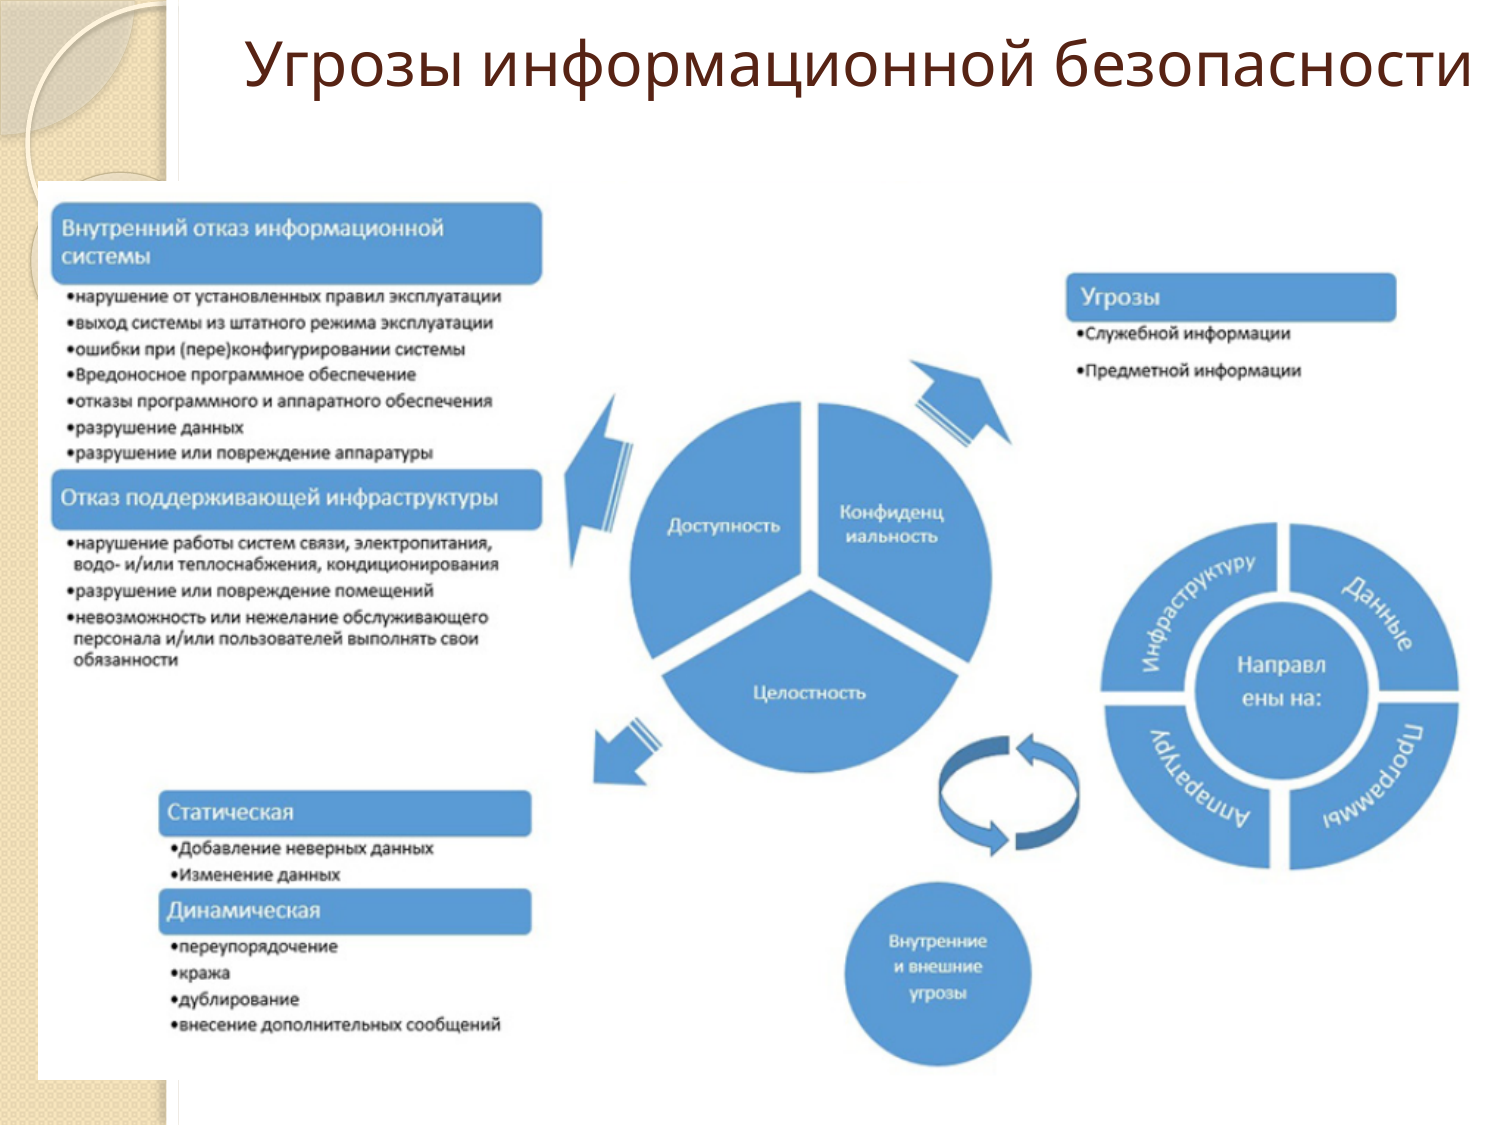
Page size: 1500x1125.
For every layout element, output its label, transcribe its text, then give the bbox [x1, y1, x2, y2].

picture [136, 0, 166, 4]
title Угрозы информационной безопасности [229, 15, 1500, 107]
picture [0, 13, 1475, 1125]
